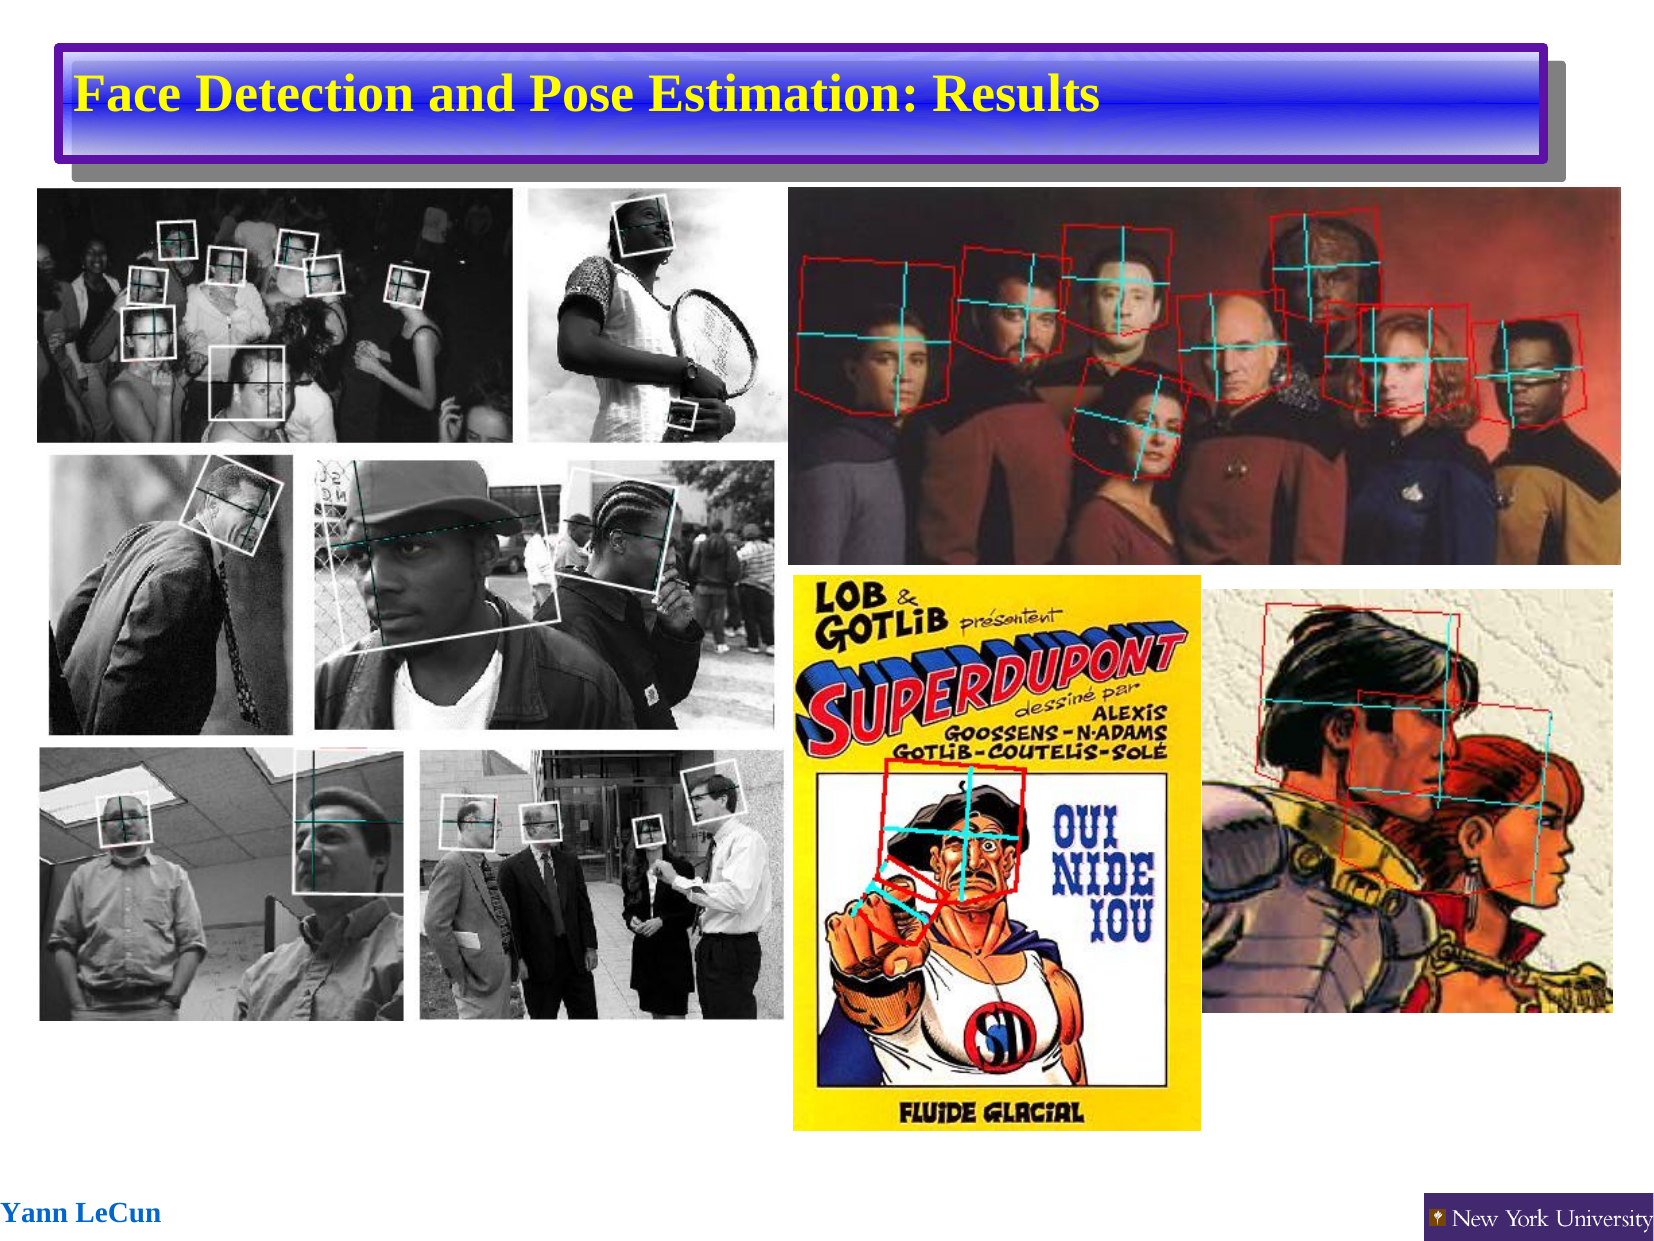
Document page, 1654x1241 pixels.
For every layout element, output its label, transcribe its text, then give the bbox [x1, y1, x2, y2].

picture [793, 575, 1201, 1131]
text_box Face Detection and Pose Estimation: Results [58, 47, 1544, 160]
picture [1424, 1193, 1654, 1241]
picture [37, 187, 1621, 1022]
picture [1202, 589, 1613, 1013]
